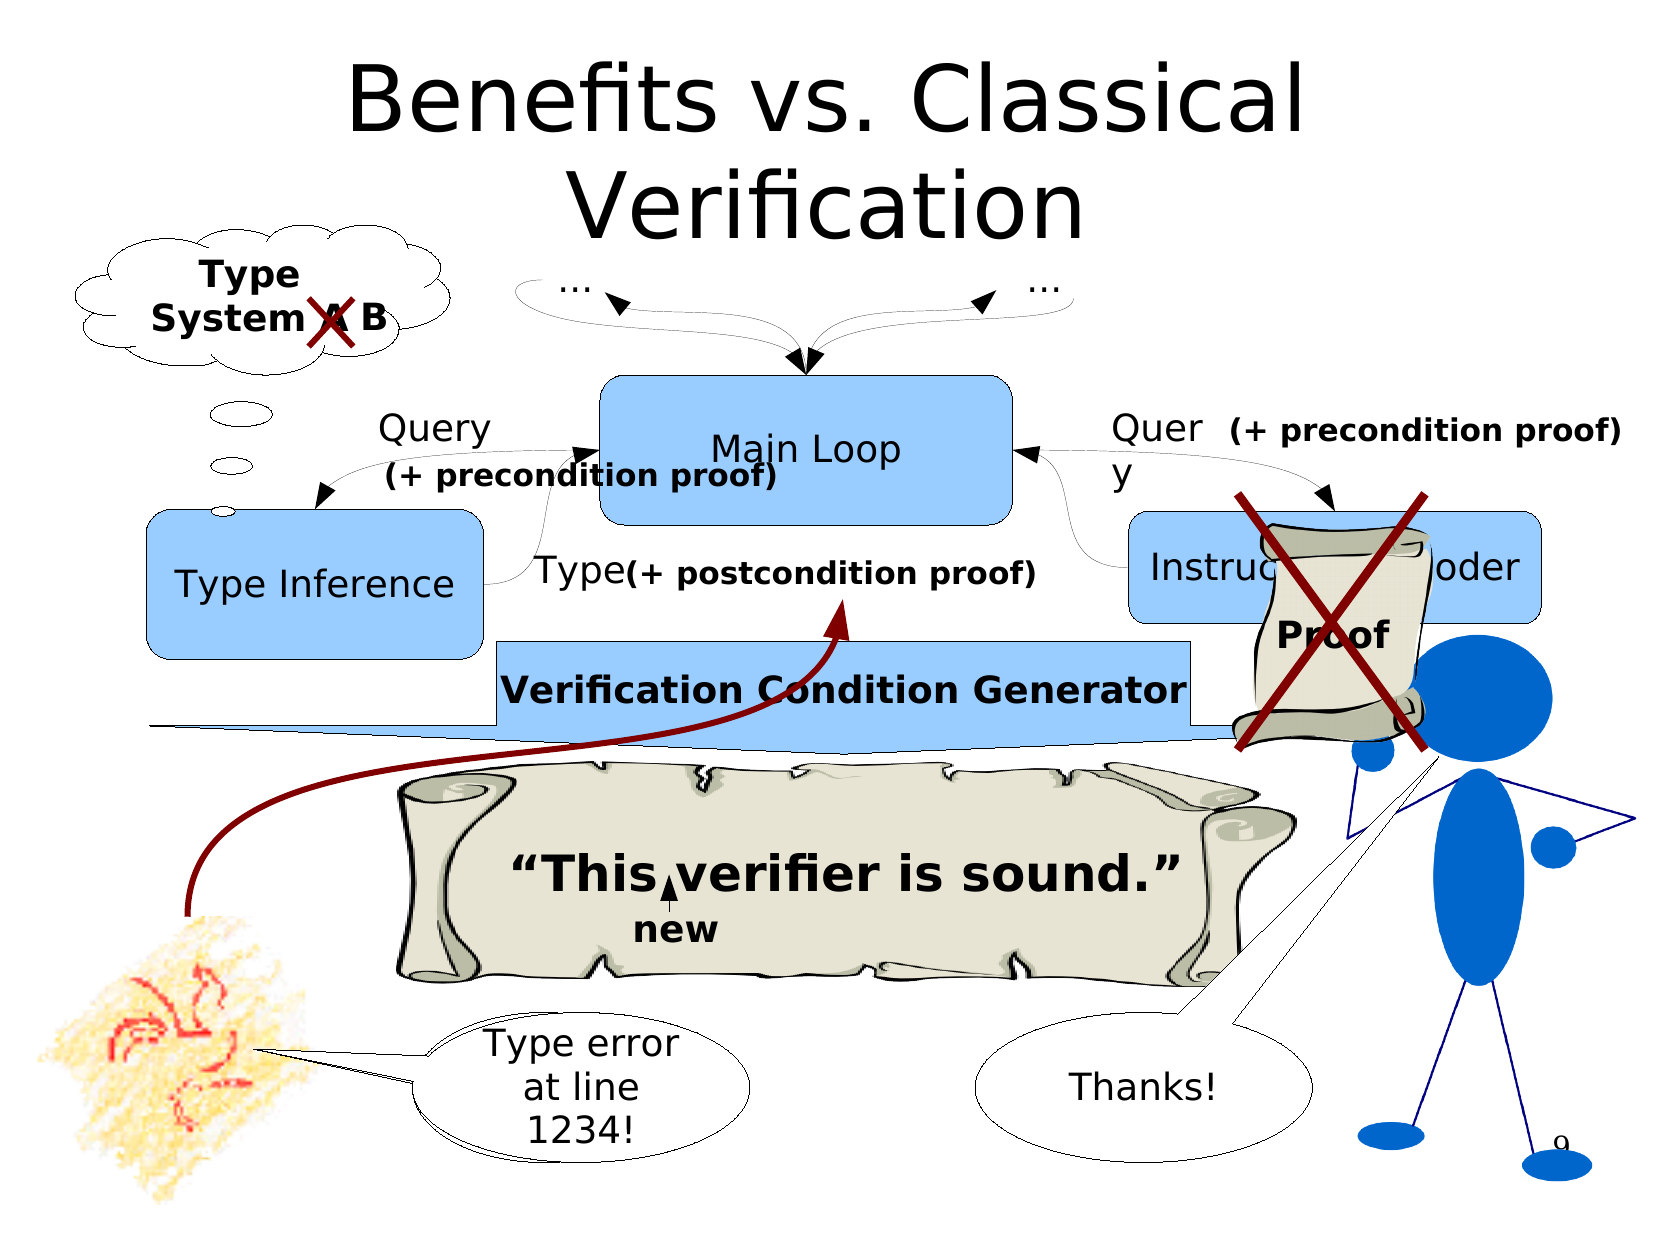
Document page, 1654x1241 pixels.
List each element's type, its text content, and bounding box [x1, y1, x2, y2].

text_box Type [519, 540, 661, 600]
text_box Type Inference [146, 509, 484, 660]
text_box (+ precondition proof) [1213, 404, 1639, 456]
text_box (+ postcondition proof) [610, 548, 1076, 600]
text_box Main Loop [599, 375, 1013, 526]
text_box Type System A [210, 457, 253, 475]
text_box Type System A [75, 225, 451, 376]
text_box Verification Condition Generator [149, 641, 831, 744]
text_box Instruction Decoder [1257, 511, 1406, 523]
text_box Type error at line 1234! [253, 1012, 750, 1163]
text_box Thanks! [975, 756, 1439, 1163]
text_box Type System A [211, 506, 236, 517]
text_box Query [1096, 399, 1238, 458]
text_box new [617, 900, 768, 959]
picture [396, 761, 419, 765]
text_box (+ precondition proof) [369, 450, 857, 502]
picture [1232, 523, 1325, 749]
text_box ... [542, 250, 618, 310]
text_box Instruction Decoder [1410, 511, 1542, 560]
text_box ... [1011, 250, 1087, 310]
picture [37, 916, 338, 1205]
text_box Your proof is wrong! [425, 1012, 559, 1055]
text_box B [345, 288, 421, 347]
text_box Query [363, 399, 514, 458]
text_box Instruction Decoder [1128, 511, 1252, 624]
picture [396, 523, 1654, 1241]
picture [1266, 523, 1397, 613]
text_box Type System A [210, 401, 273, 427]
text_box Your proof is wrong! [414, 1101, 560, 1163]
title Benefits vs. Classical Verification [82, 45, 1571, 261]
text_box Verification Condition Generator [618, 641, 1232, 755]
